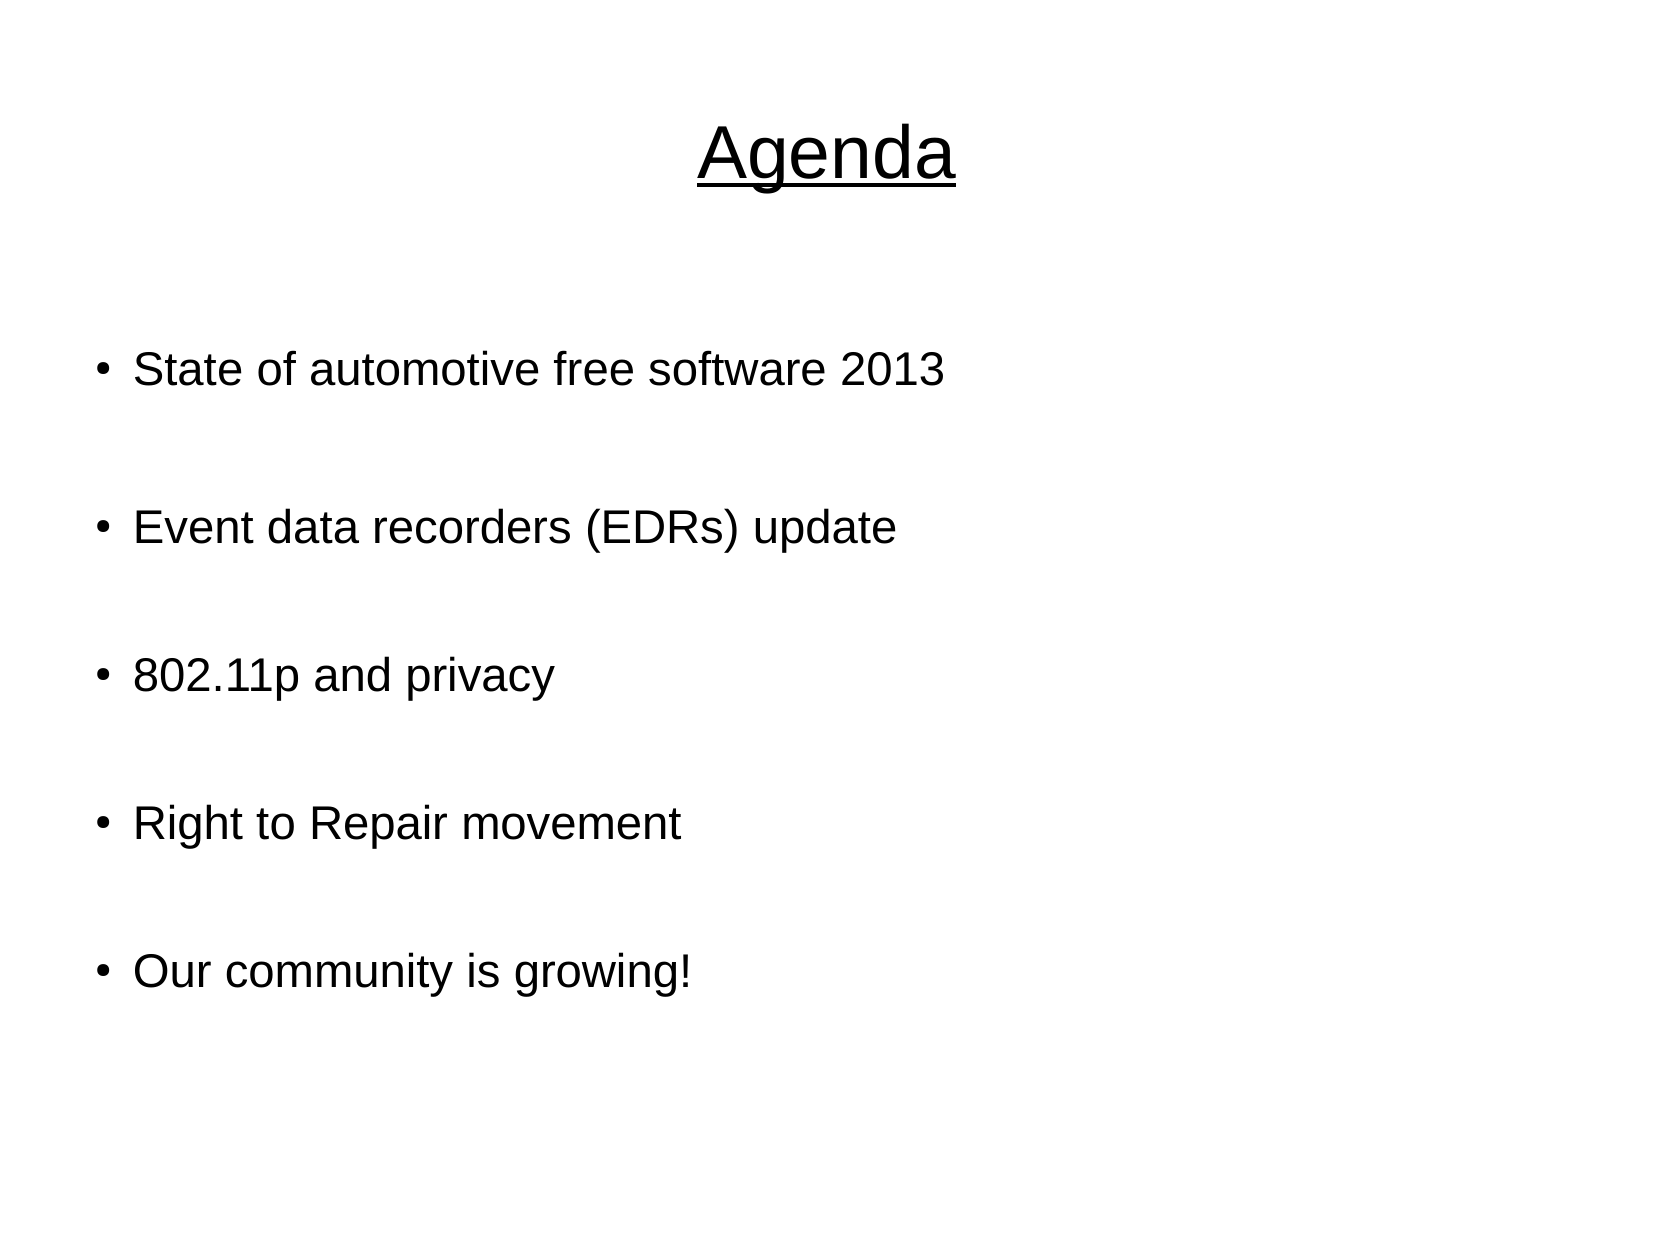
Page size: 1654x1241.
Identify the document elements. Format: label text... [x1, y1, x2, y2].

list State of automotive free software 2013 Event data recorders (EDRs) update 802.11p and privacy Right to Repair movement Our community is growing! [82, 290, 1538, 1010]
title Agenda [82, 49, 1571, 257]
